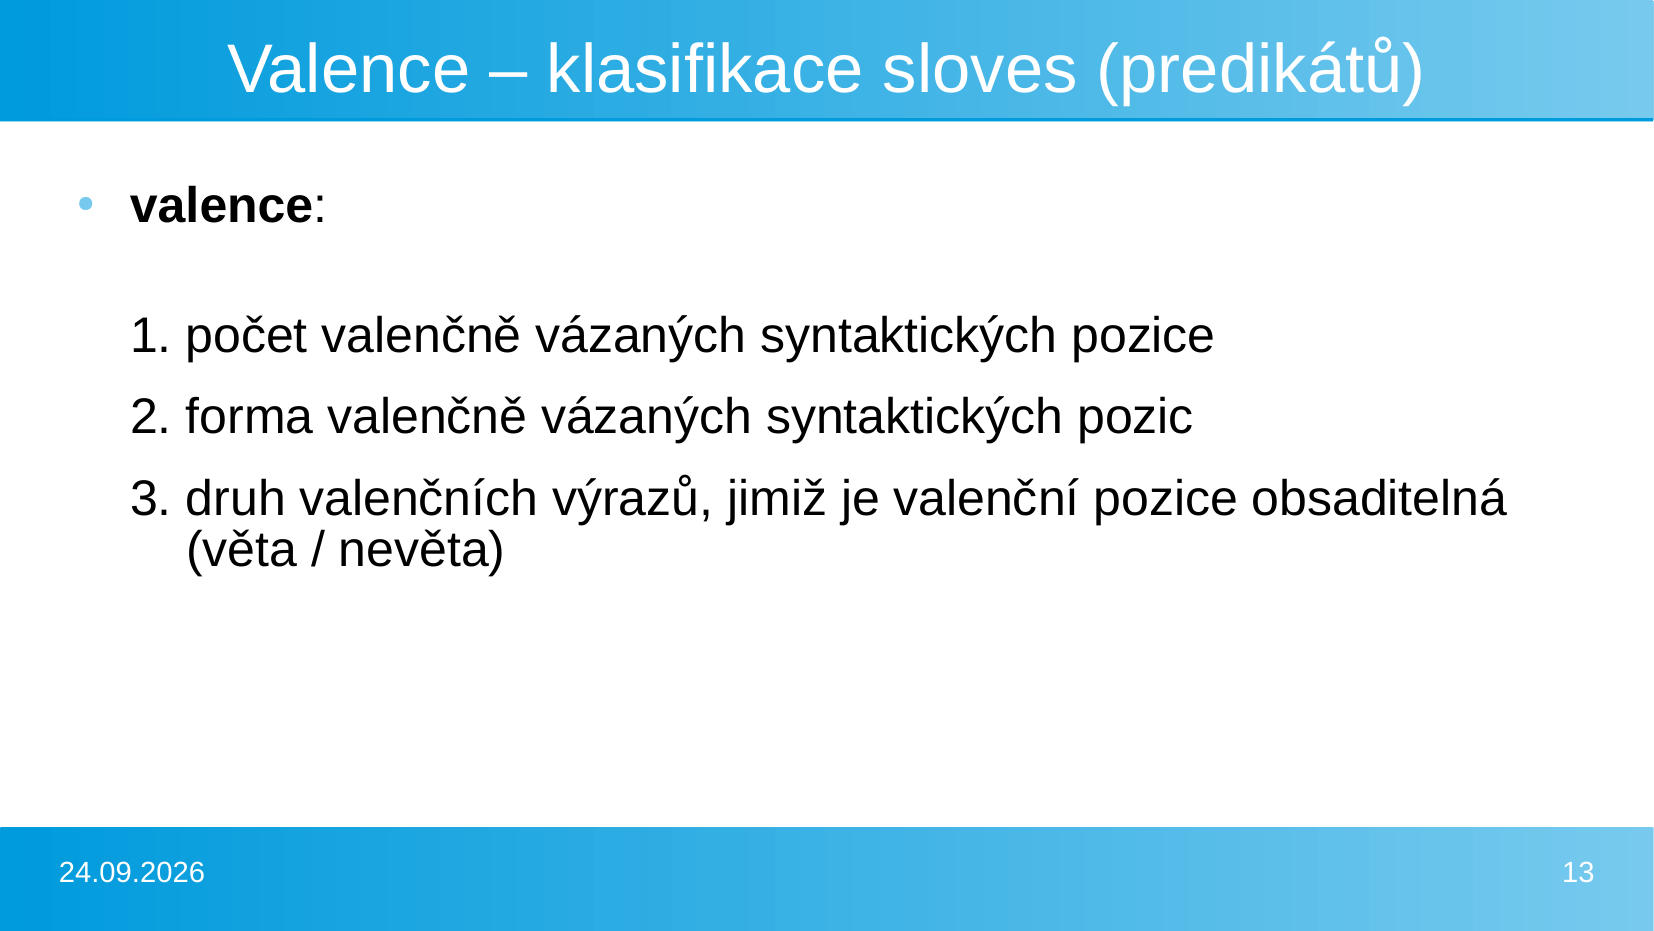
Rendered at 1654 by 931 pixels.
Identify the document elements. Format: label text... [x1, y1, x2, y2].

list valence: 1. počet valenčně vázaných syntaktických pozice 2. forma valenčně vázaných syntaktických pozic 3. druh valenčních výrazů, jimiž je valenční pozice obsaditelná (věta / nevěta) [59, 177, 1595, 768]
title Valence – klasifikace sloves (predikátů) [59, 29, 1595, 108]
